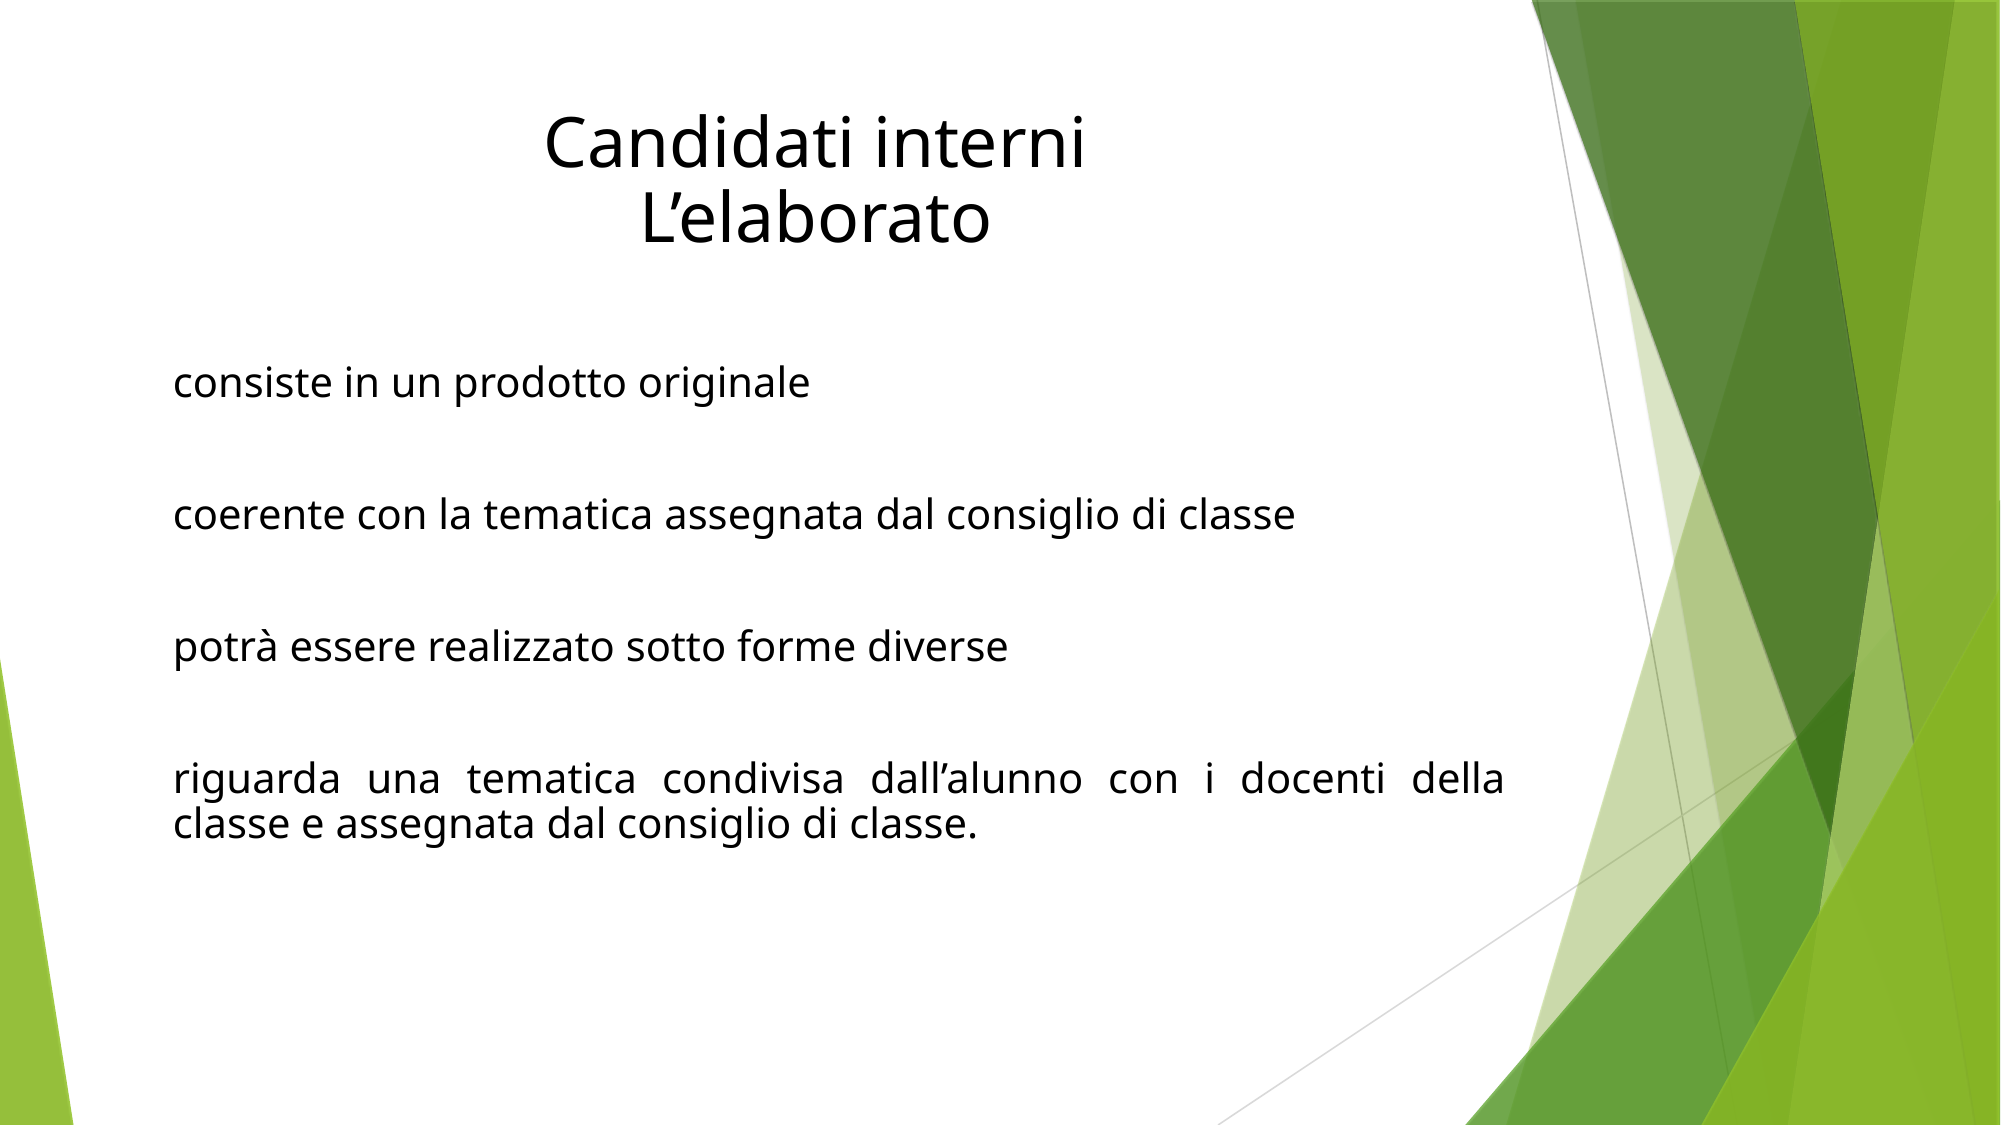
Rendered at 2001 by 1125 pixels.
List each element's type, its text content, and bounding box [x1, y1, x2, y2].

list consiste in un prodotto originale coerente con la tematica assegnata dal consiglio di classe potrà essere realizzato sotto forme diverse riguarda una tematica condivisa dall’alunno con i docenti della classe e assegnata dal consiglio di classe. [111, 354, 1522, 992]
title Candidati interni L’elaborato [111, 99, 1522, 324]
